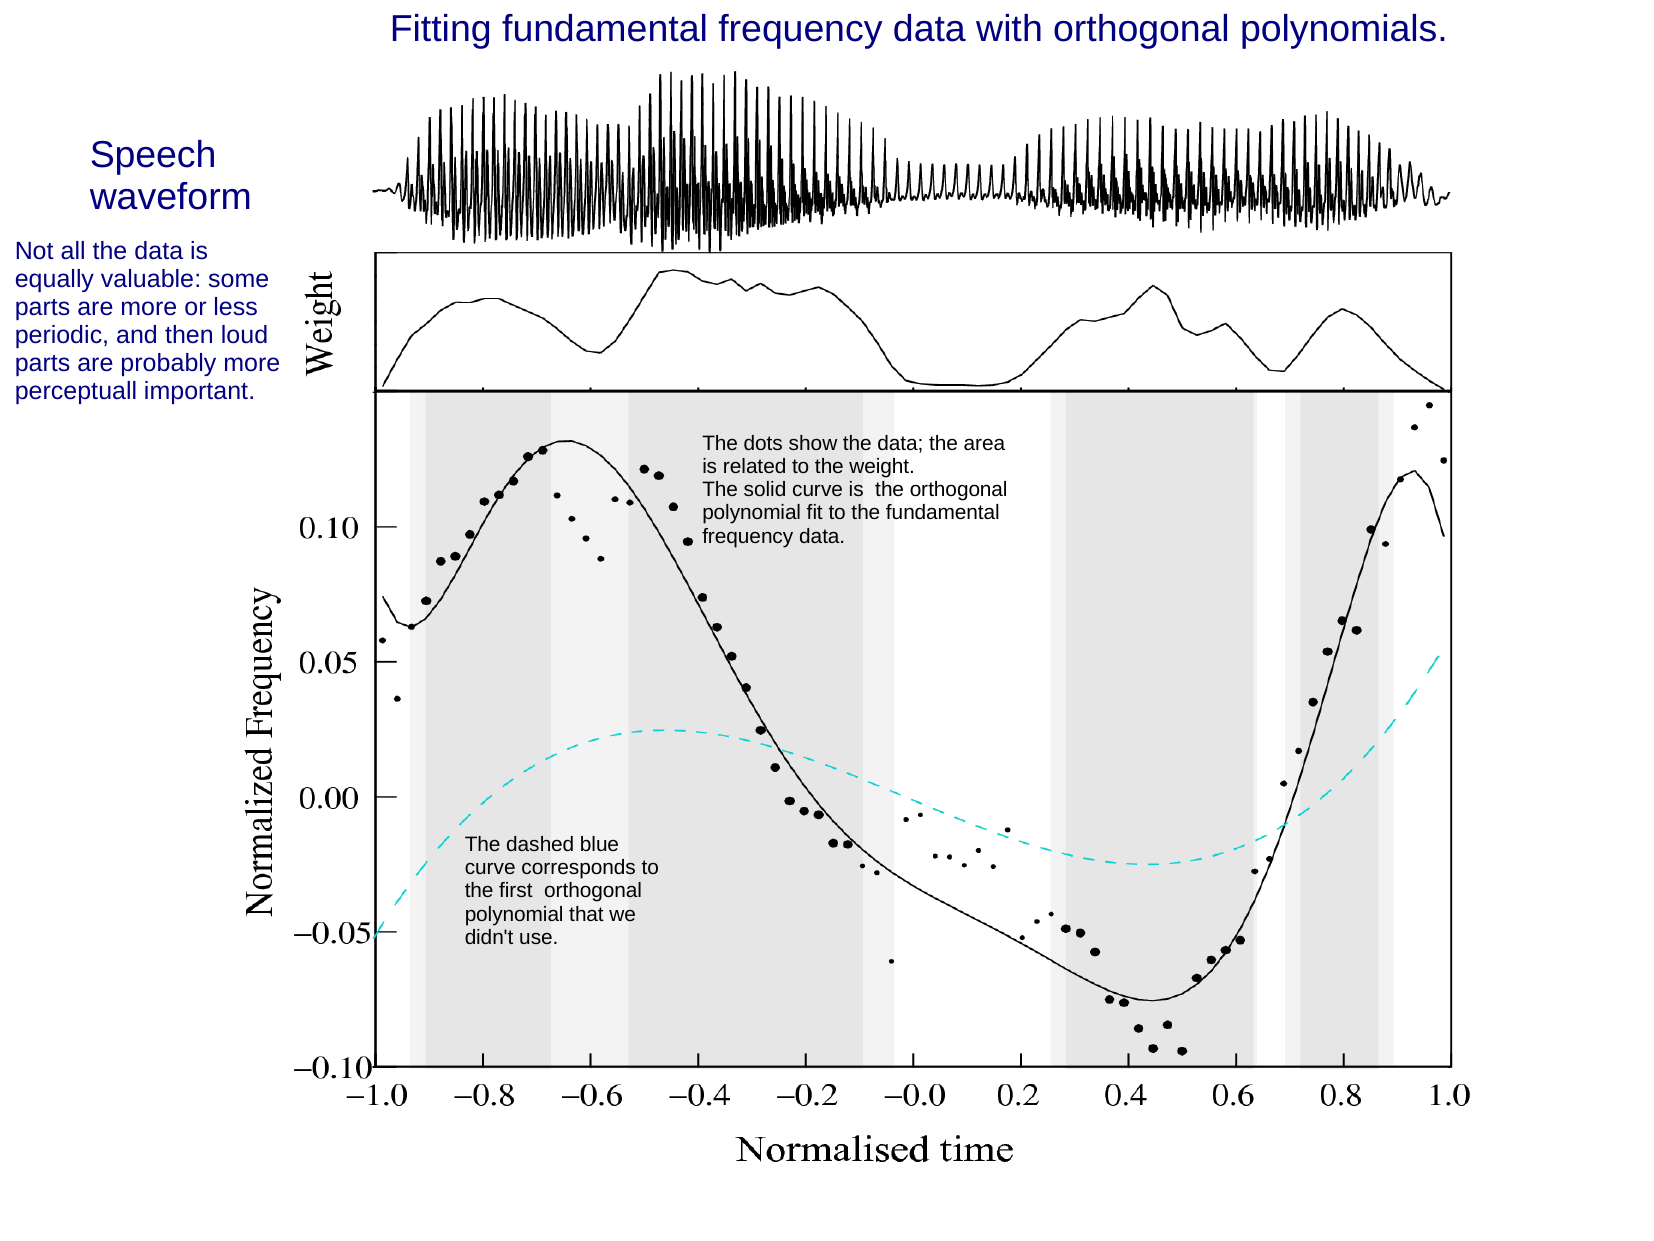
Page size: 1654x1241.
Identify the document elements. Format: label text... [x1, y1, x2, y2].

text_box Speech waveform [75, 126, 301, 226]
picture [187, 37, 1654, 1201]
text_box Fitting fundamental frequency data with orthogonal polynomials. [375, 0, 1538, 57]
text_box The dots show the data; the area is related to the weight. The solid curve is the orthogonal polynomial fit to the fundamental frequency data. [687, 424, 1026, 563]
text_box Not all the data is equally valuable: some parts are more or less periodic, and then loud parts are probably more perceptuall important. [0, 229, 301, 413]
text_box The dashed blue curve corresponds to the first orthogonal polynomial that we didn't use. [450, 825, 676, 957]
